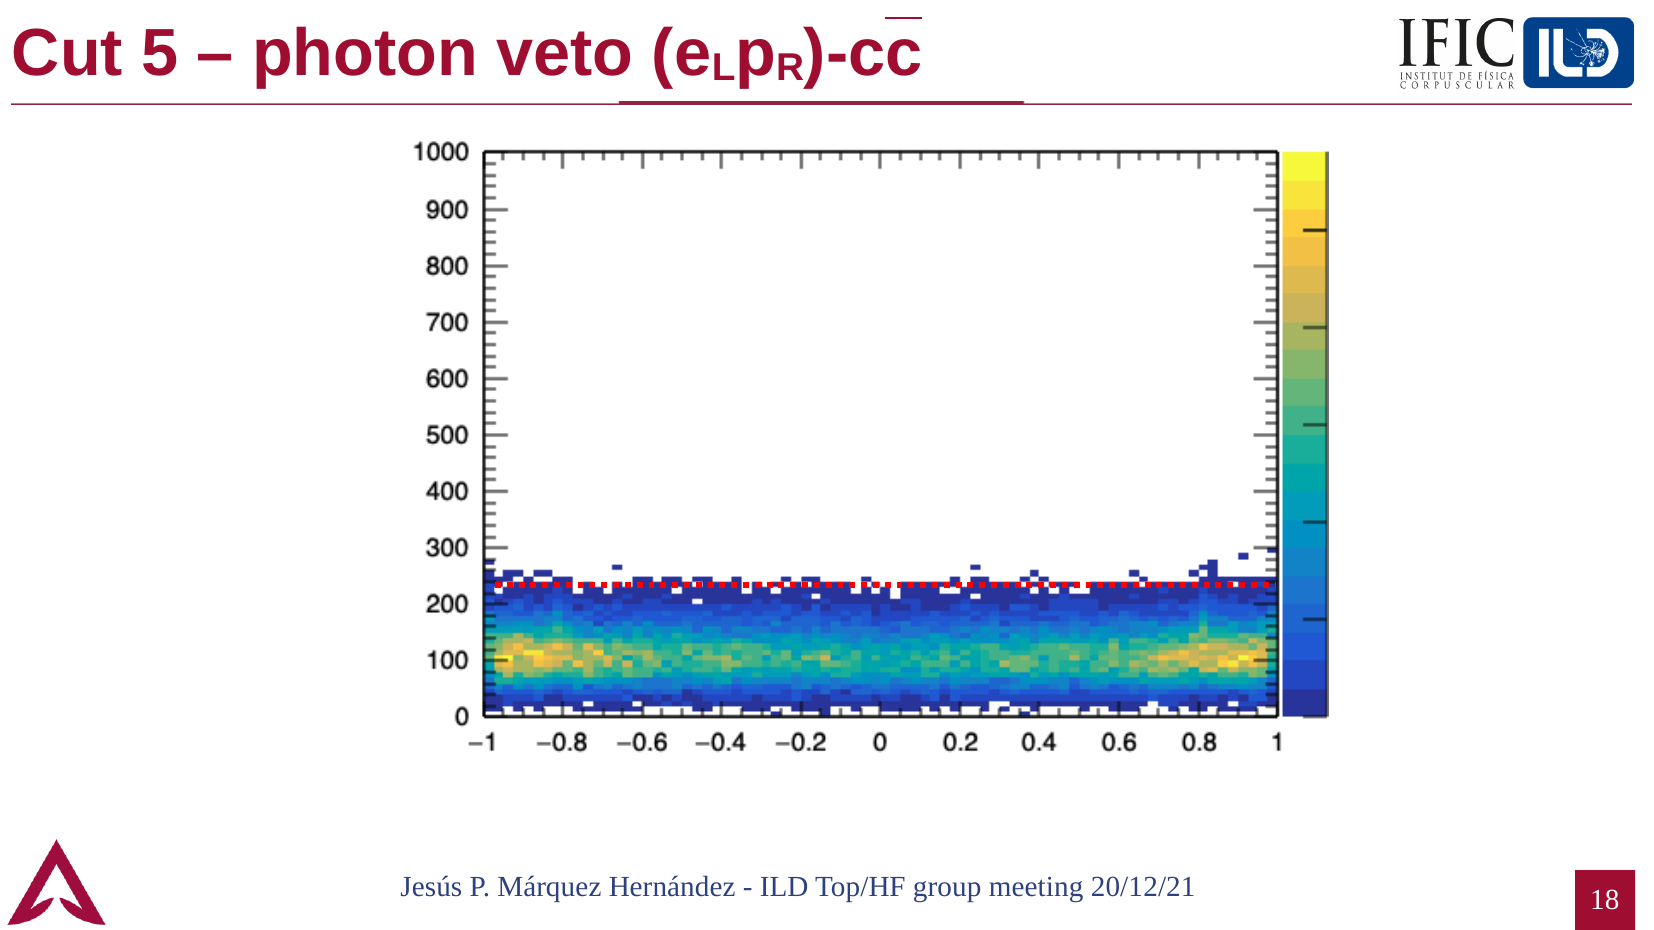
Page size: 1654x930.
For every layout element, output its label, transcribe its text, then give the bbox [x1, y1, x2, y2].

title Cut 5 – photon veto (eLpR)-cc [11, 14, 1500, 102]
picture [1500, 16, 1517, 92]
picture [7, 839, 106, 925]
picture [1522, 14, 1635, 90]
picture [324, 118, 1329, 833]
picture [11, 101, 1632, 105]
